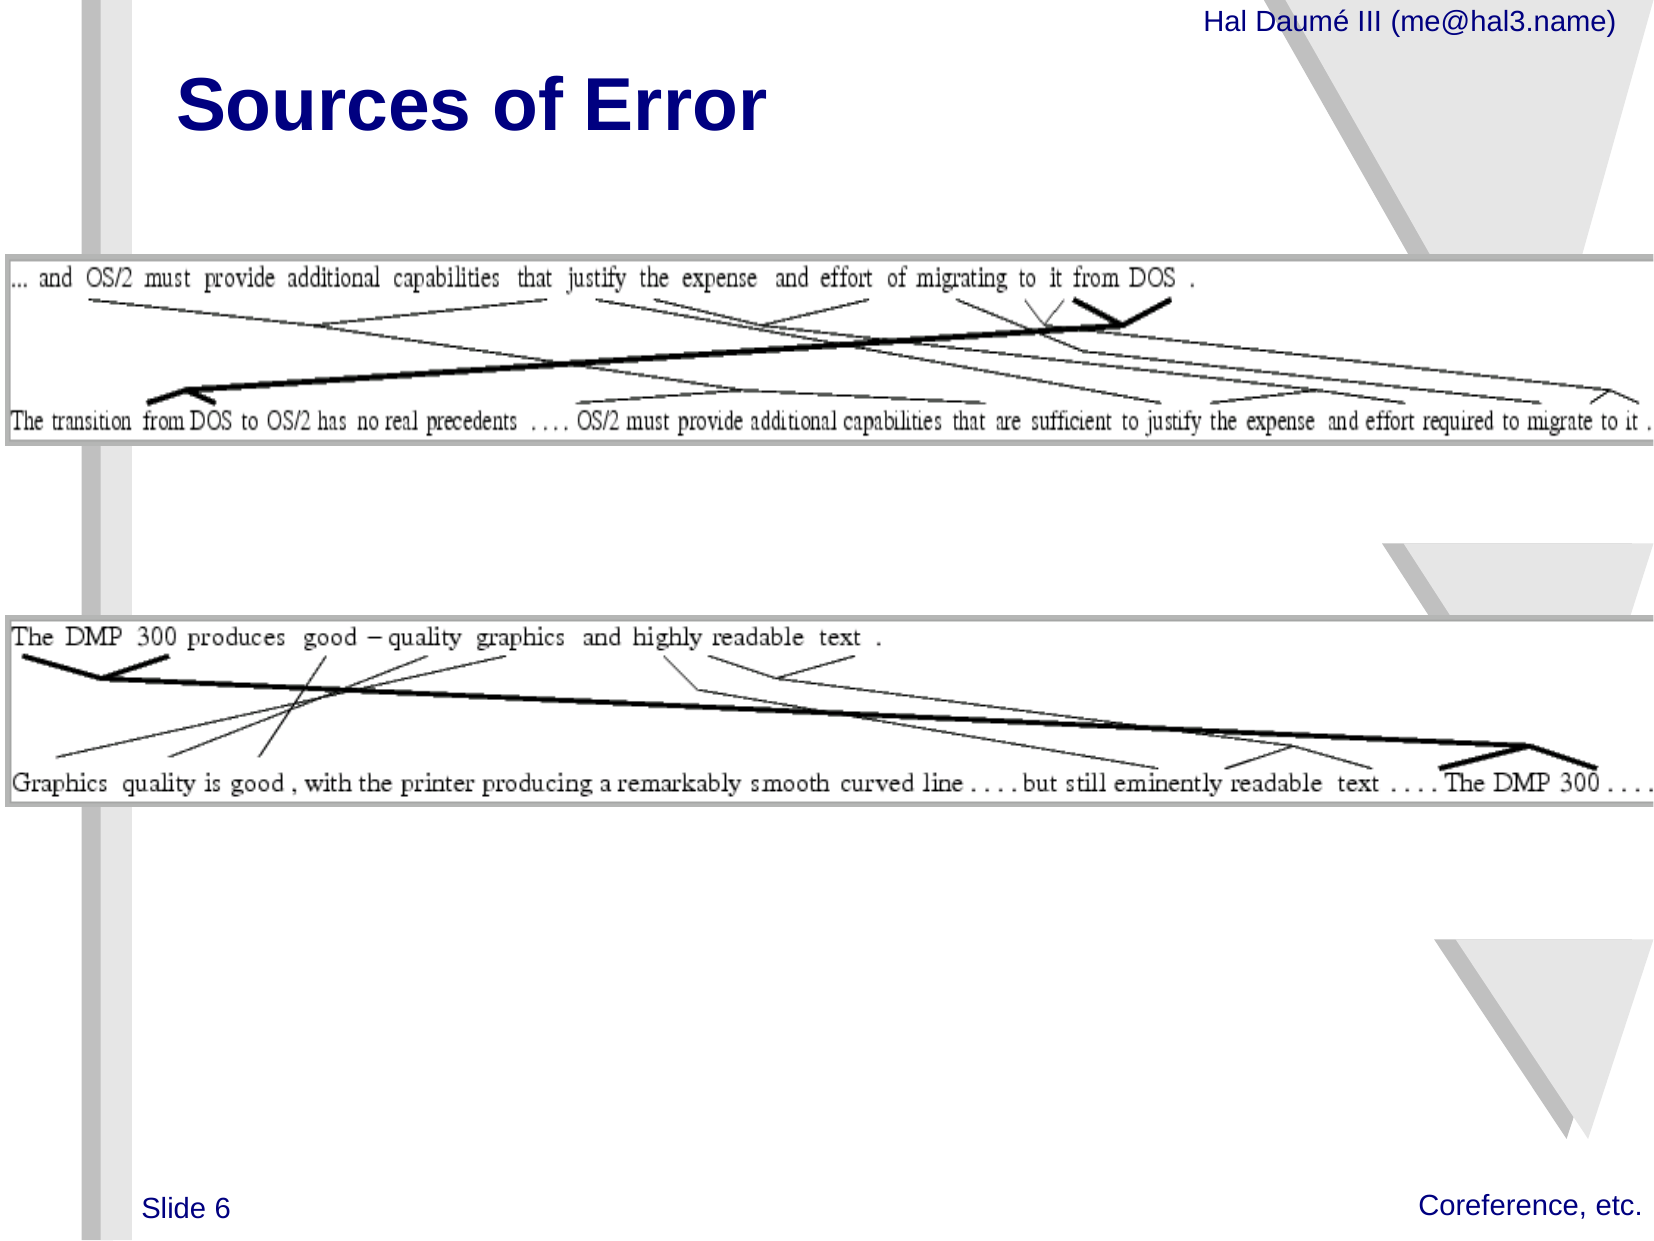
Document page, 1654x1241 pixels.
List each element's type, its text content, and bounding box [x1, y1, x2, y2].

title Sources of Error [176, 44, 1509, 166]
picture [5, 615, 1654, 807]
picture [5, 254, 1654, 446]
